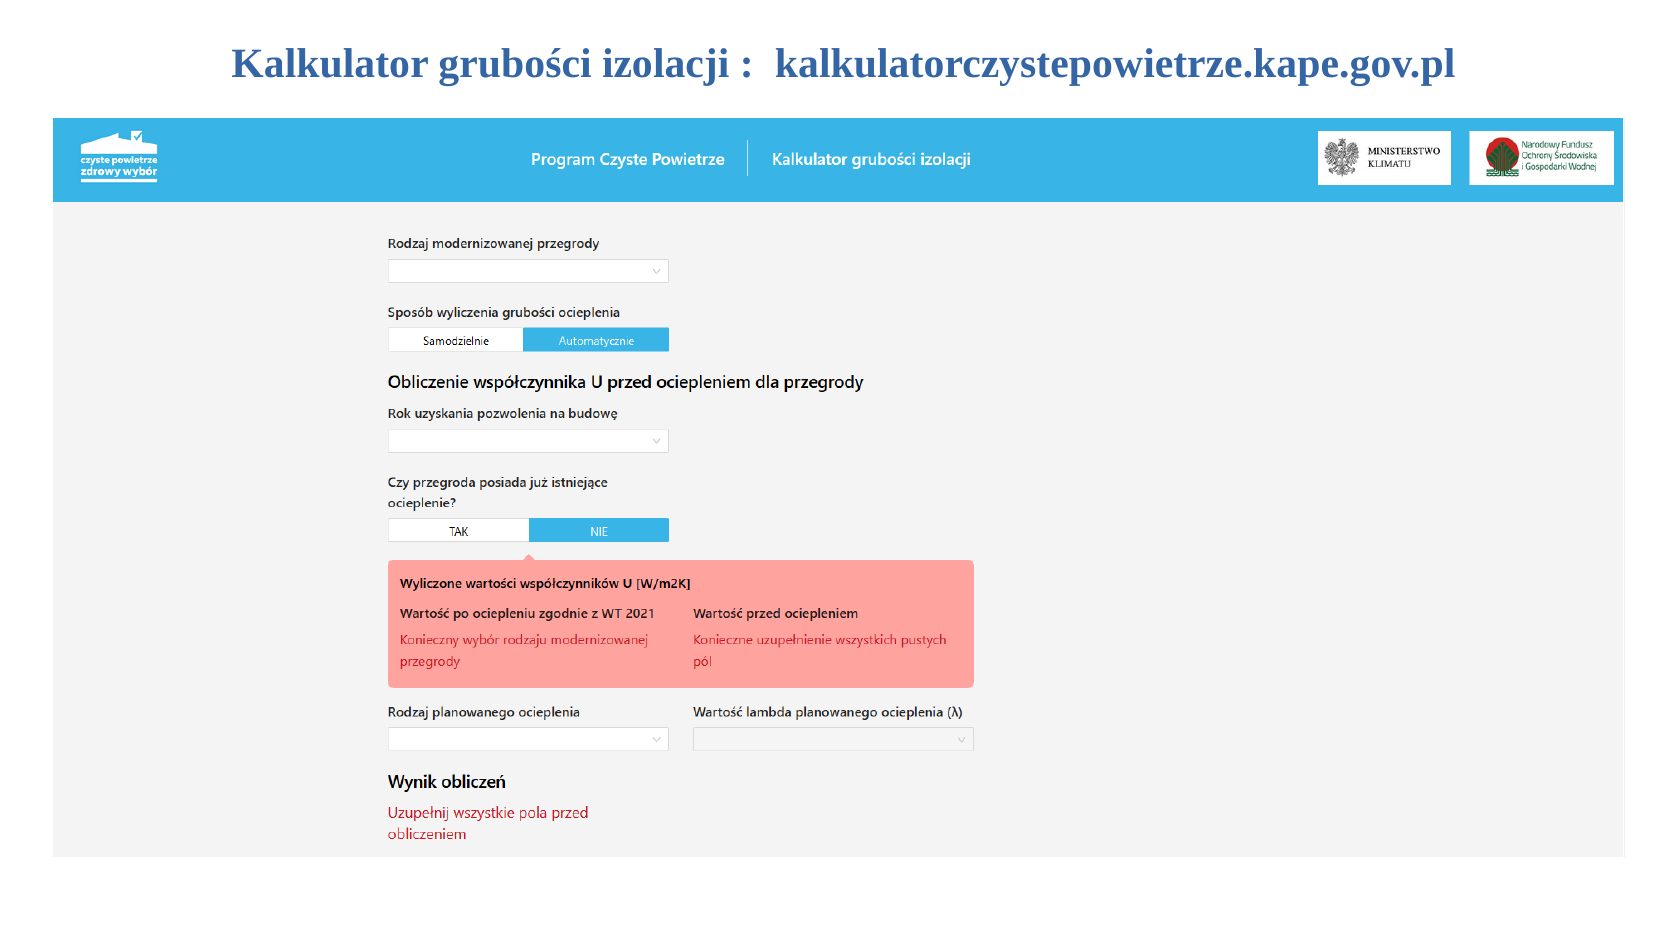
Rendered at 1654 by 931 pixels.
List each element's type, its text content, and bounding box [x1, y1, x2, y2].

title Kalkulator grubości izolacji : kalkulatorczystepowietrze.kape.gov.pl [117, 40, 1571, 118]
picture [53, 118, 1625, 857]
